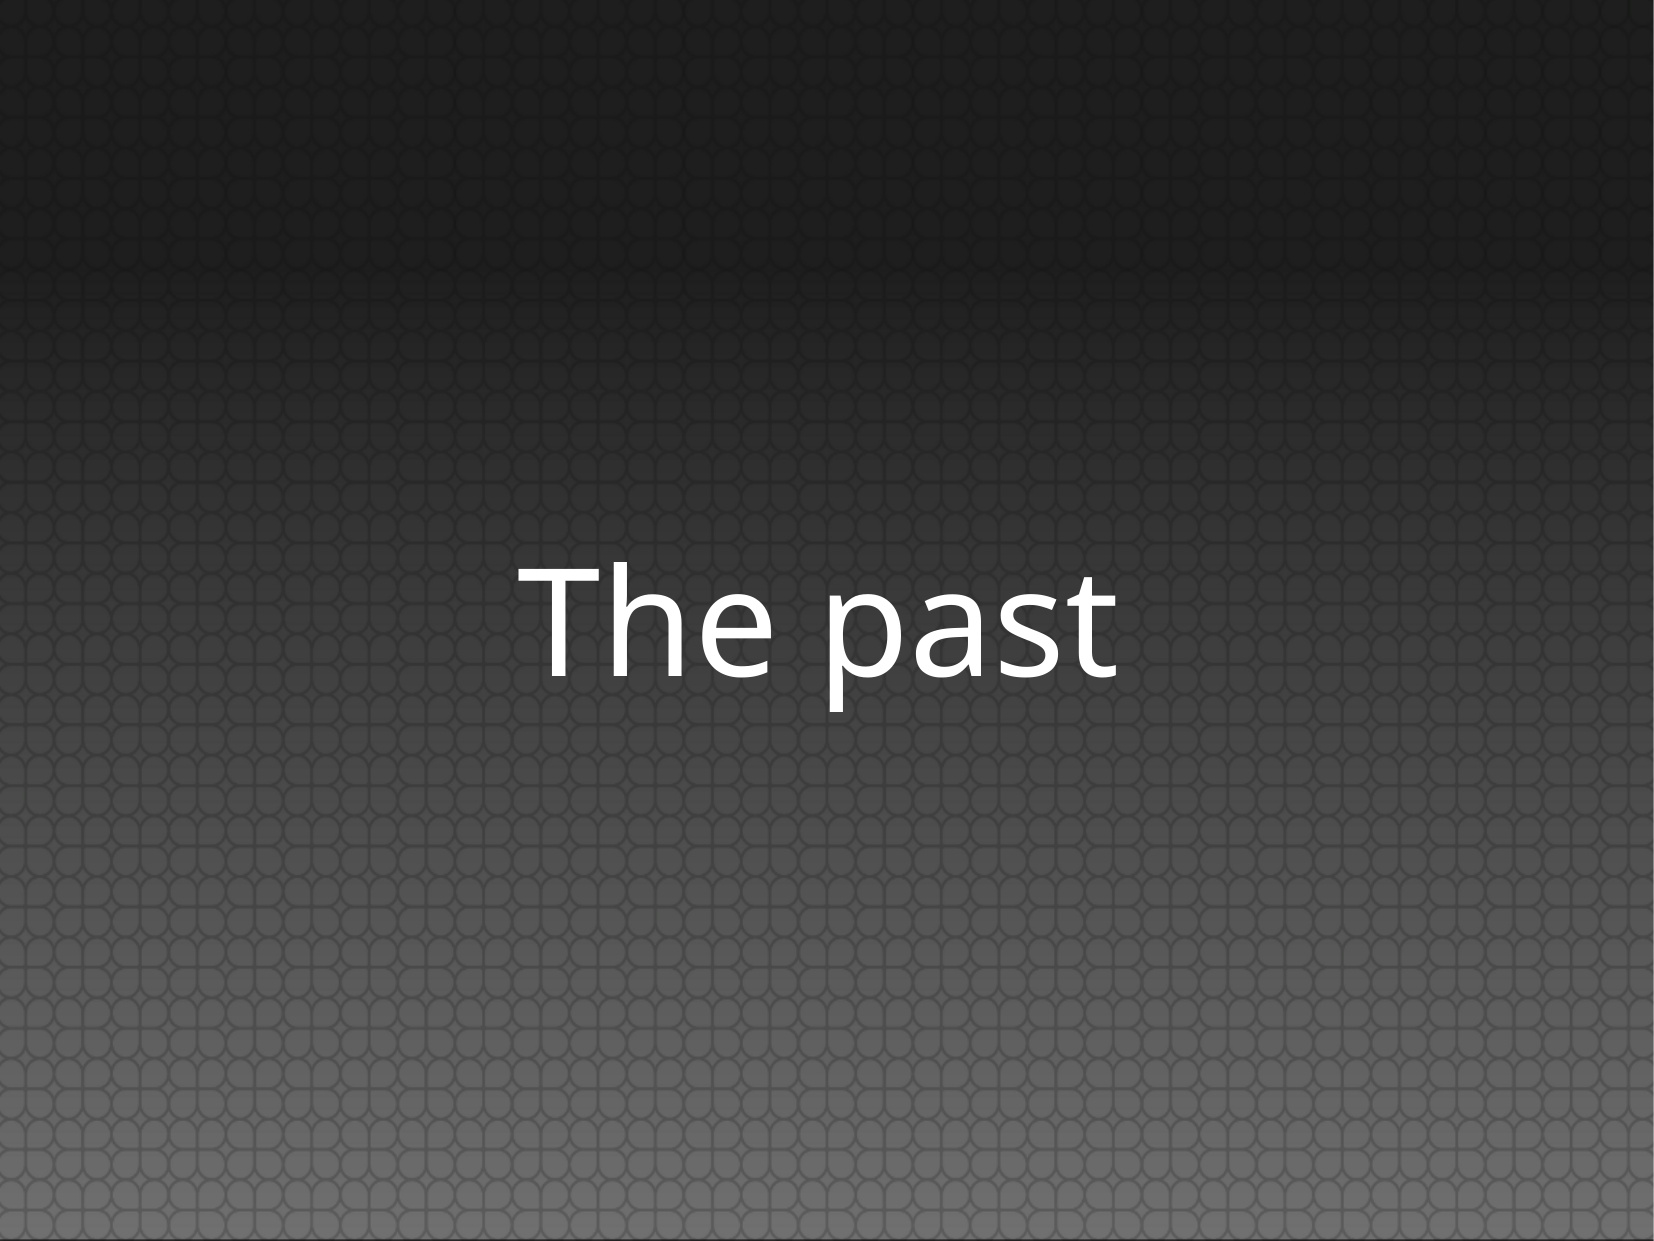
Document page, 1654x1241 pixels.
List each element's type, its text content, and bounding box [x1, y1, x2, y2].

title The past [75, 525, 1564, 713]
picture [0, 0, 1654, 1241]
